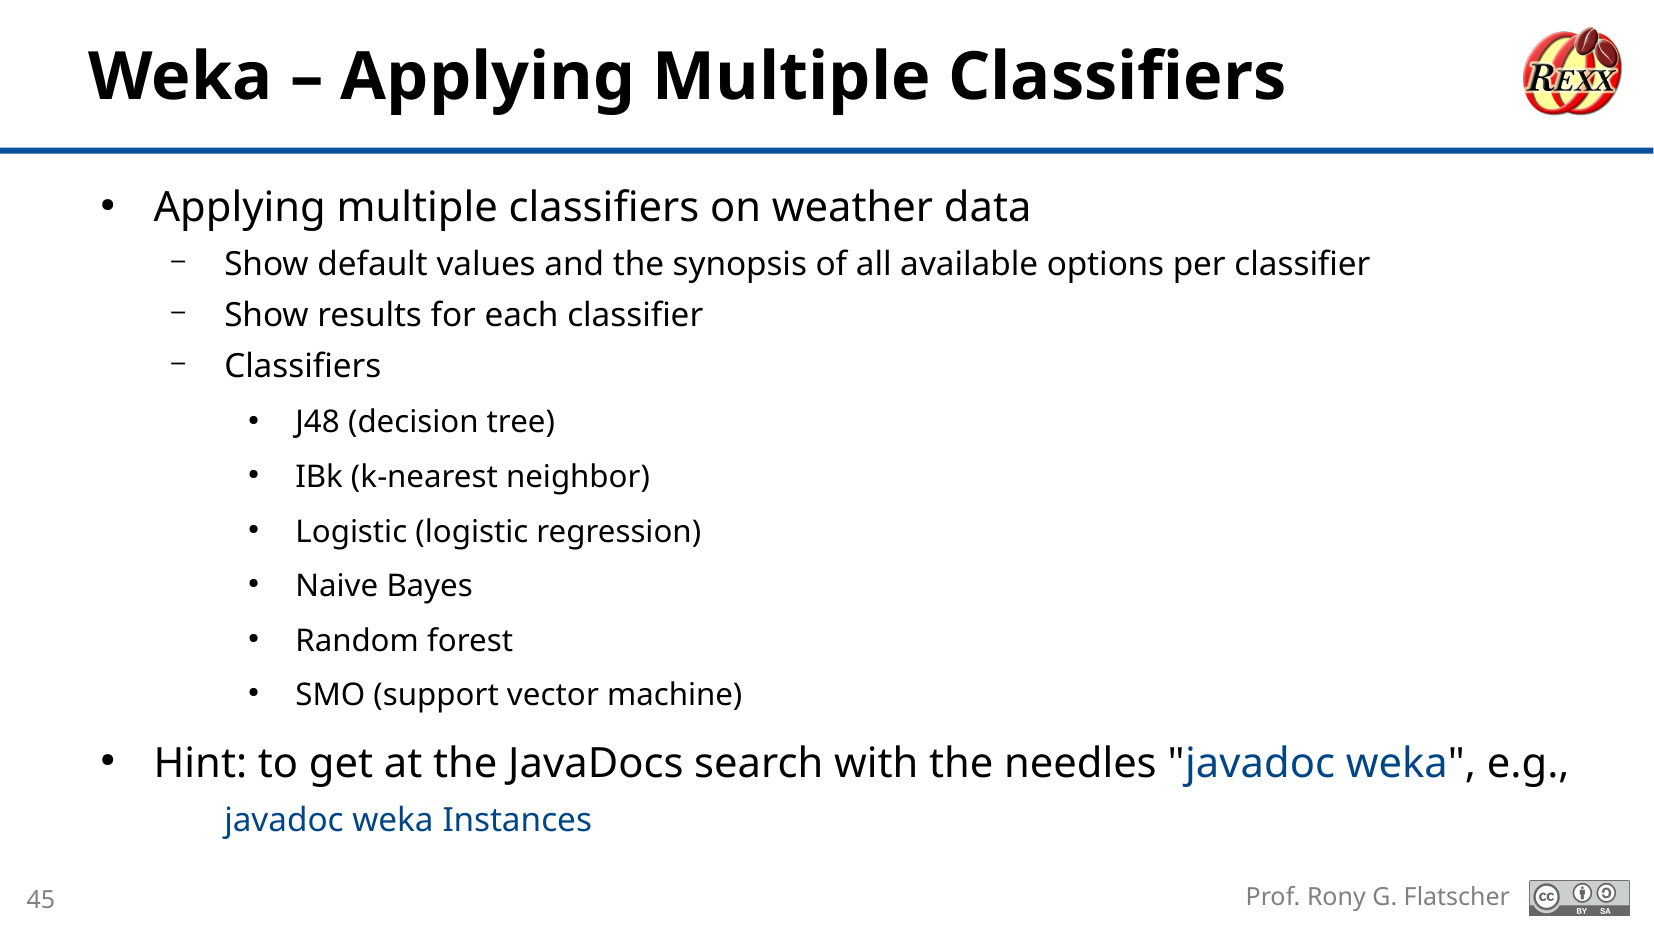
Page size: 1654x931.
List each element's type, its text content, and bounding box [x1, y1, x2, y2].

list Applying multiple classifiers on weather data Show default values and the synopsis of all available options per classifier Show results for each classifier Classifiers J48 (decision tree) IBk (k-nearest neighbor) Logistic (logistic regression) Naive Bayes Random forest SMO (support vector machine) Hint: to get at the JavaDocs search with the needles "javadoc weka", e.g., javadoc weka Instances [82, 177, 1631, 857]
title Weka – Applying Multiple Classifiers [29, 0, 1654, 148]
